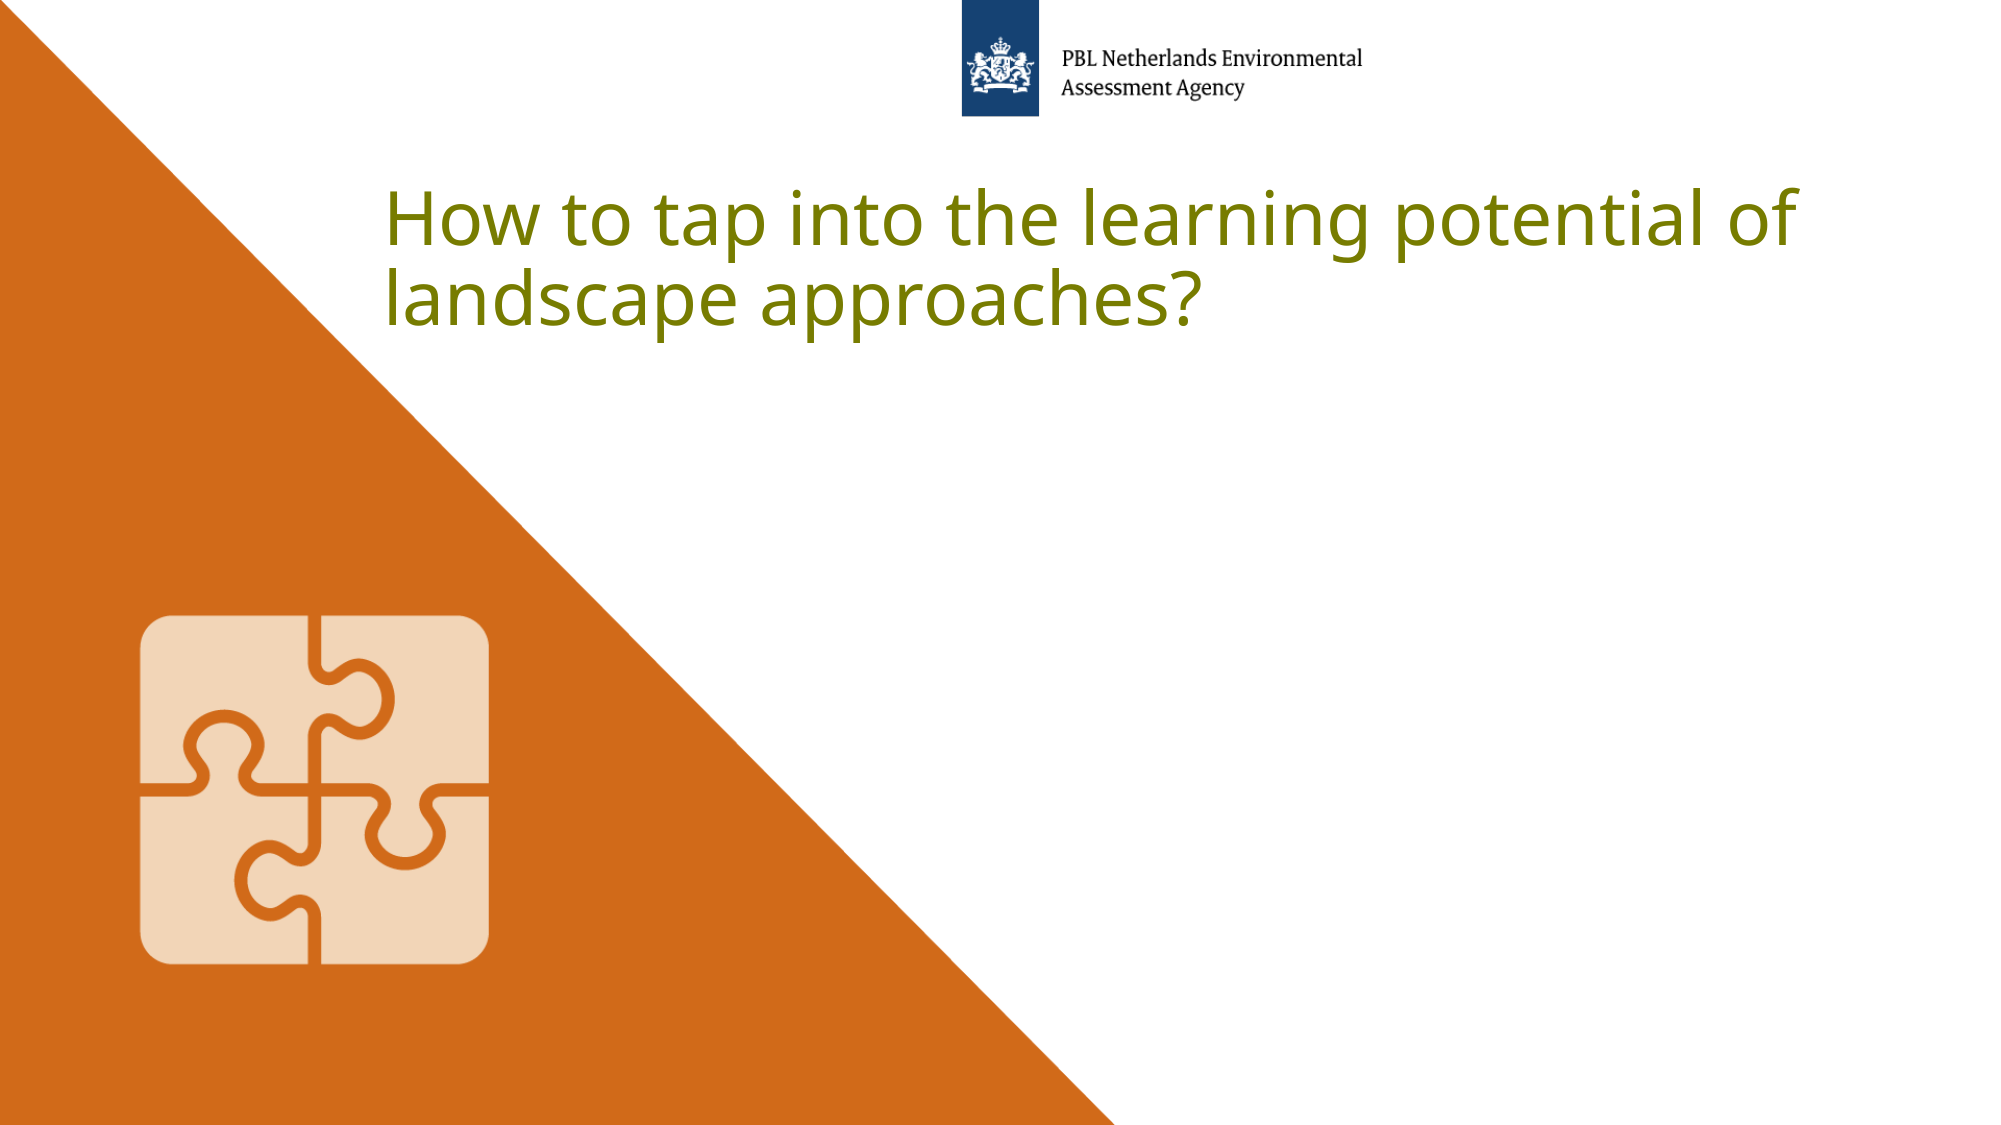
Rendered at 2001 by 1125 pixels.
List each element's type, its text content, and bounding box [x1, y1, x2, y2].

title How to tap into the learning potential of landscape approaches? [368, 172, 1897, 376]
picture [0, 0, 2000, 1125]
